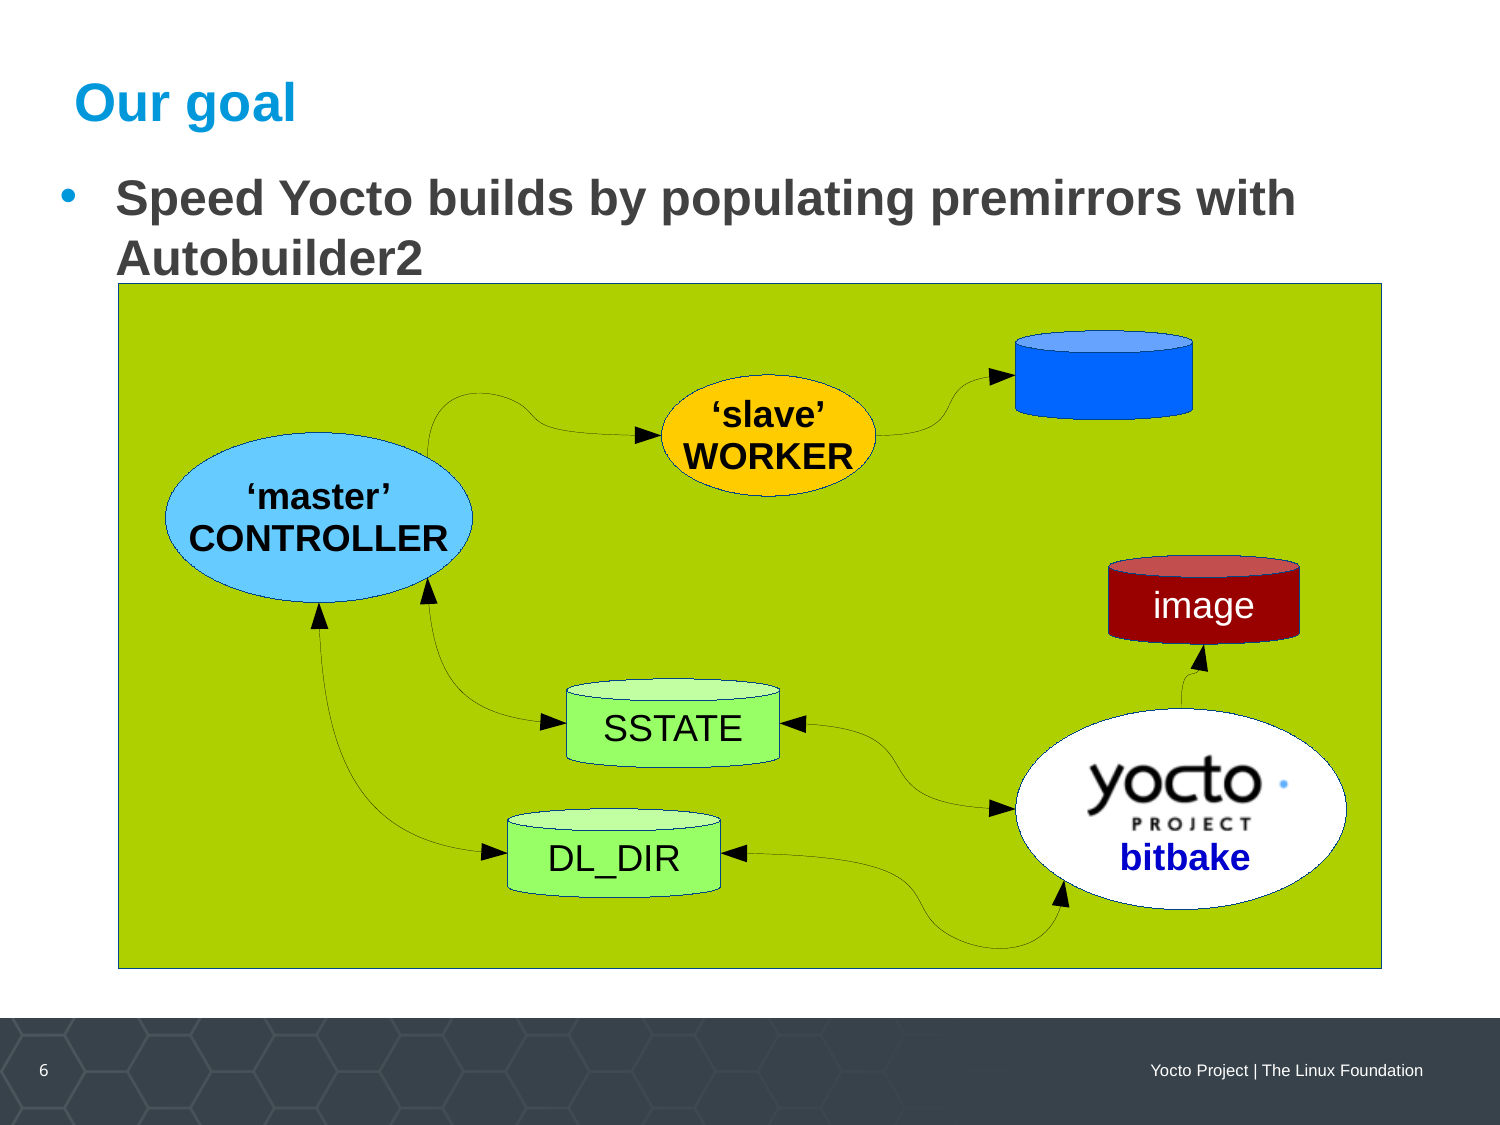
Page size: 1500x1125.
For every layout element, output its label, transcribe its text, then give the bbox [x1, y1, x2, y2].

text_box Speed Yocto builds by populating premirrors with Autobuilder2 [59, 165, 1413, 851]
text_box DL_DIR [507, 821, 721, 898]
text_box bitbake [1086, 829, 1284, 886]
text_box Our goal [74, 67, 1424, 213]
text_box SSTATE [566, 691, 780, 768]
text_box ‘slave’ WORKER [661, 374, 876, 497]
text_box [1015, 343, 1193, 420]
picture [0, 0, 1500, 1125]
text_box image [1108, 567, 1300, 645]
text_box [118, 708, 1382, 969]
